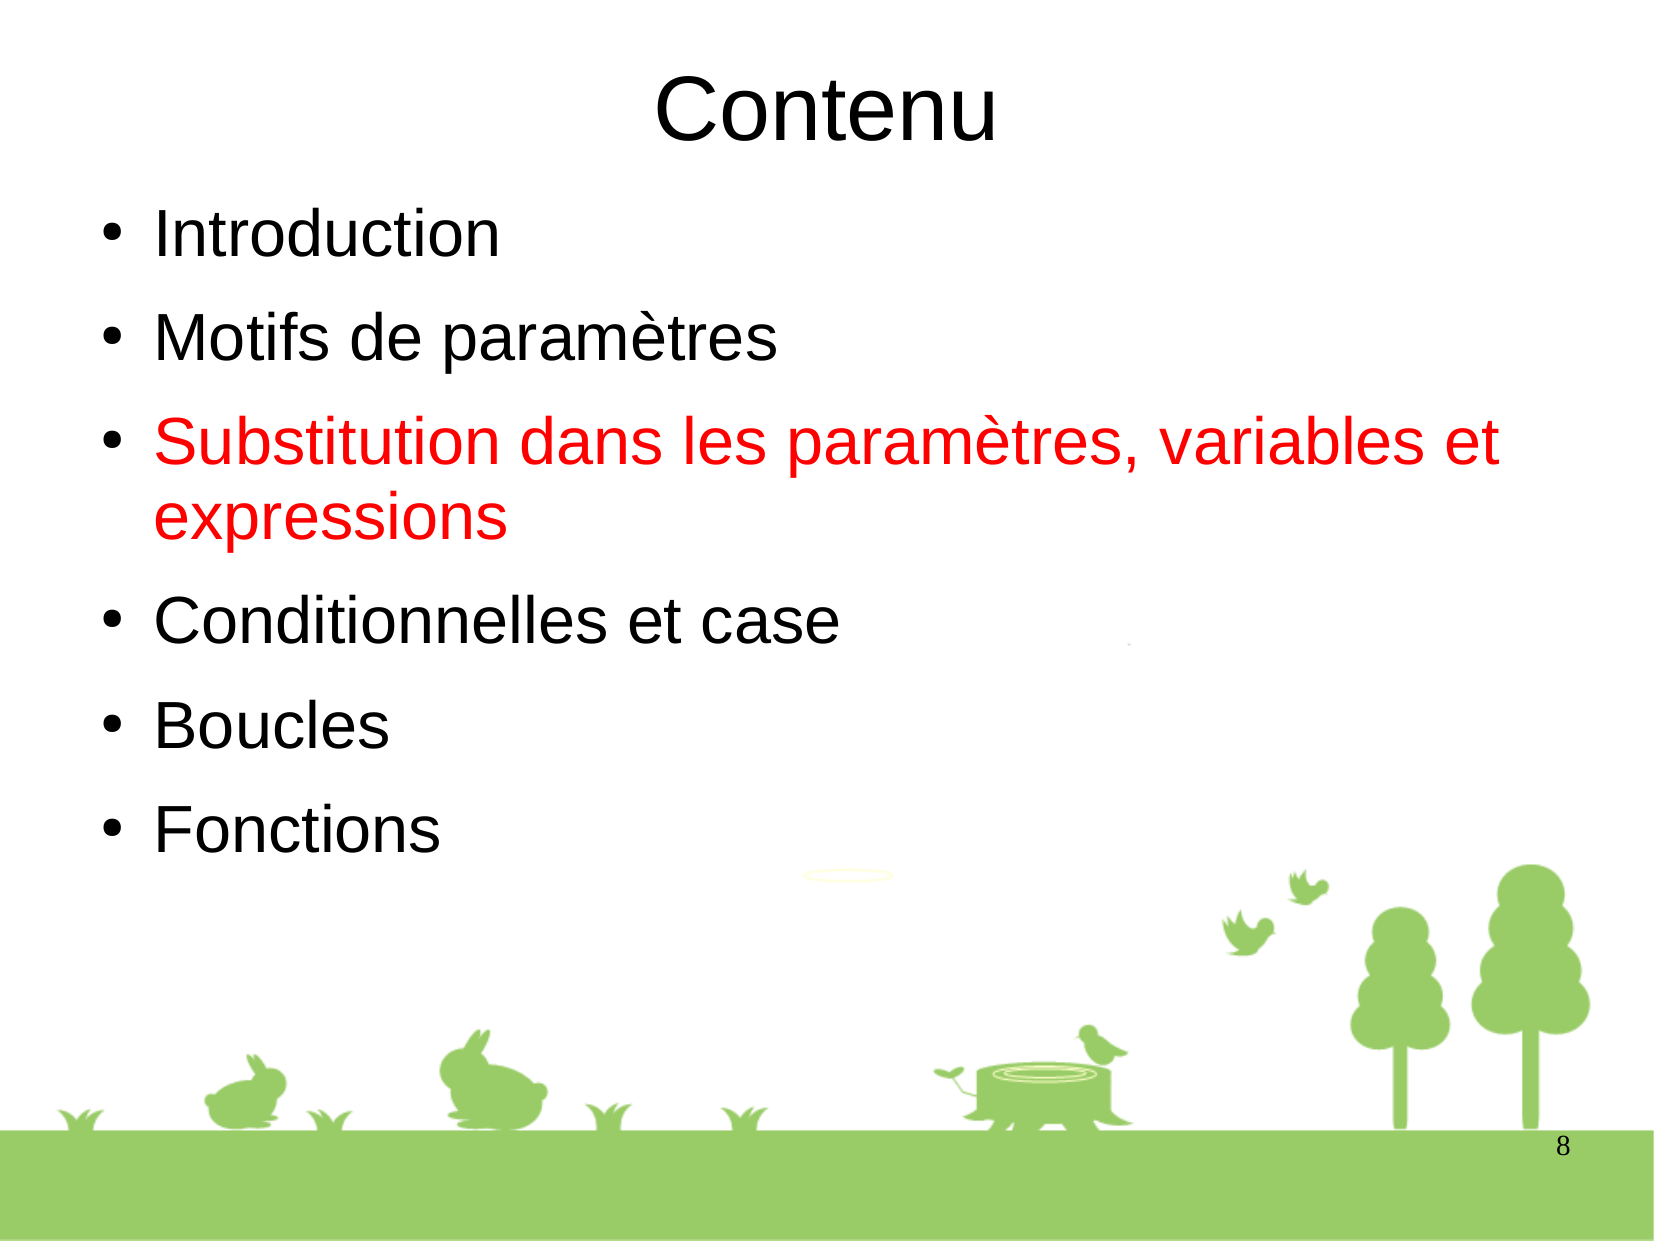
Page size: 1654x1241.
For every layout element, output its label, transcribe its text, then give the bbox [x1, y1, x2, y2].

list Introduction Motifs de paramètres Substitution dans les paramètres, variables et expressions Conditionnelles et case Boucles Fonctions [82, 195, 1538, 916]
picture [0, 0, 1654, 1241]
title Contenu [11, 5, 1642, 213]
